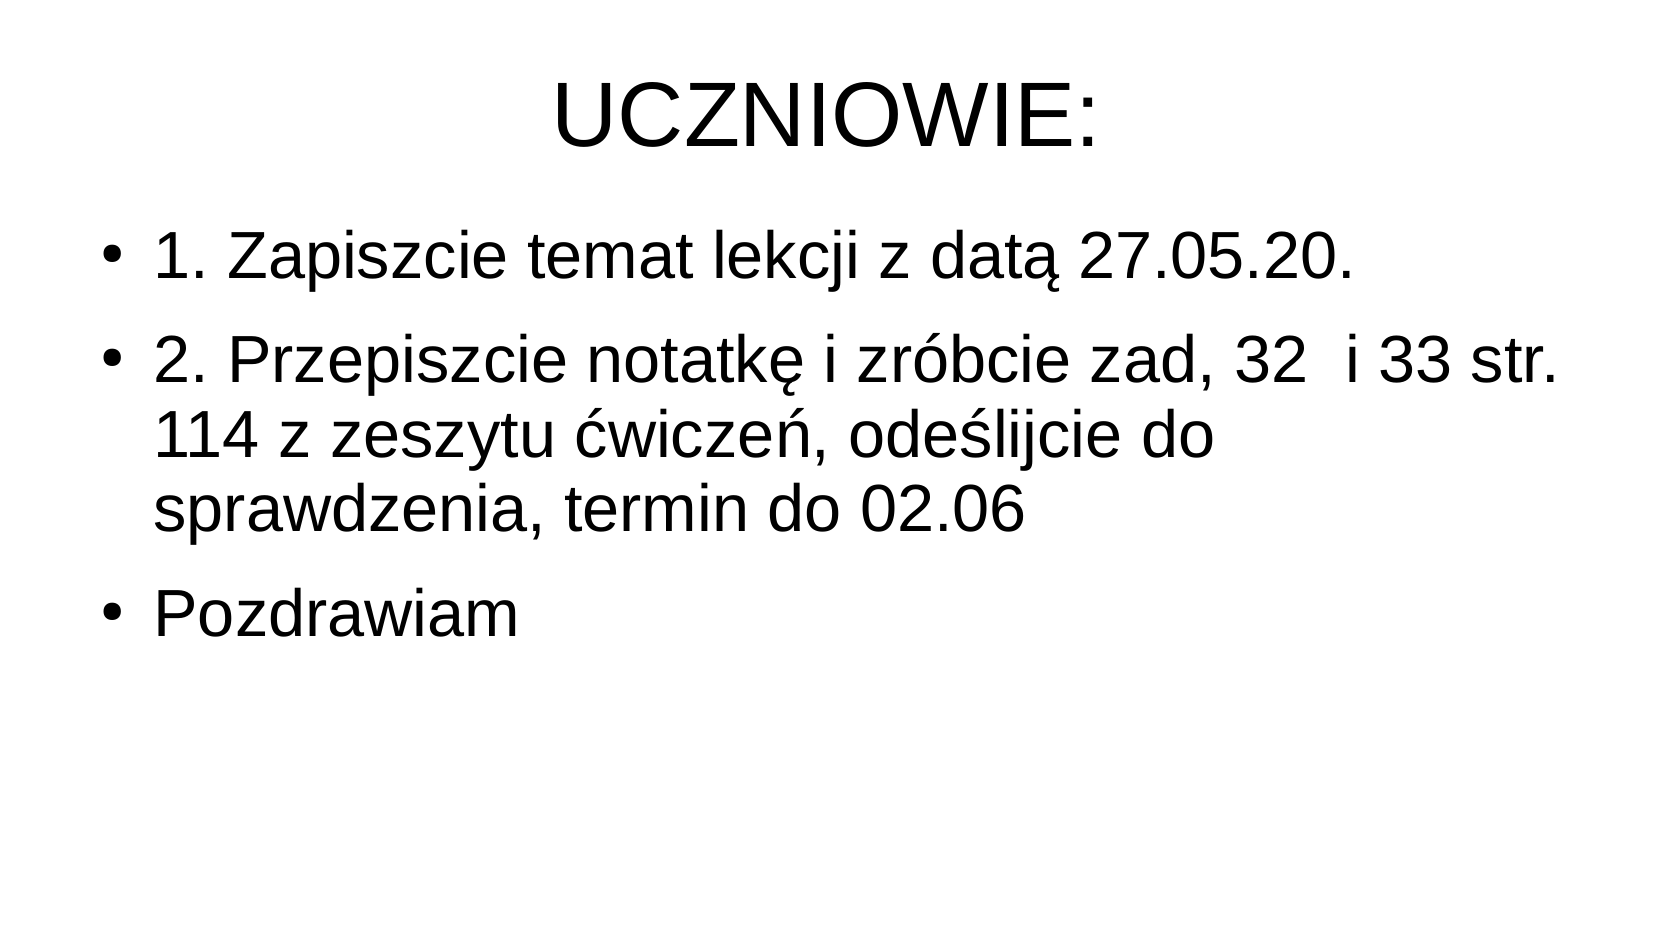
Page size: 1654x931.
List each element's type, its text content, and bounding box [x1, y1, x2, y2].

list 1. Zapiszcie temat lekcji z datą 27.05.20. 2. Przepiszcie notatkę i zróbcie zad, 32 i 33 str. 114 z zeszytu ćwiczeń, odeślijcie do sprawdzenia, termin do 02.06 Pozdrawiam [82, 217, 1571, 758]
title UCZNIOWIE: [82, 37, 1571, 193]
